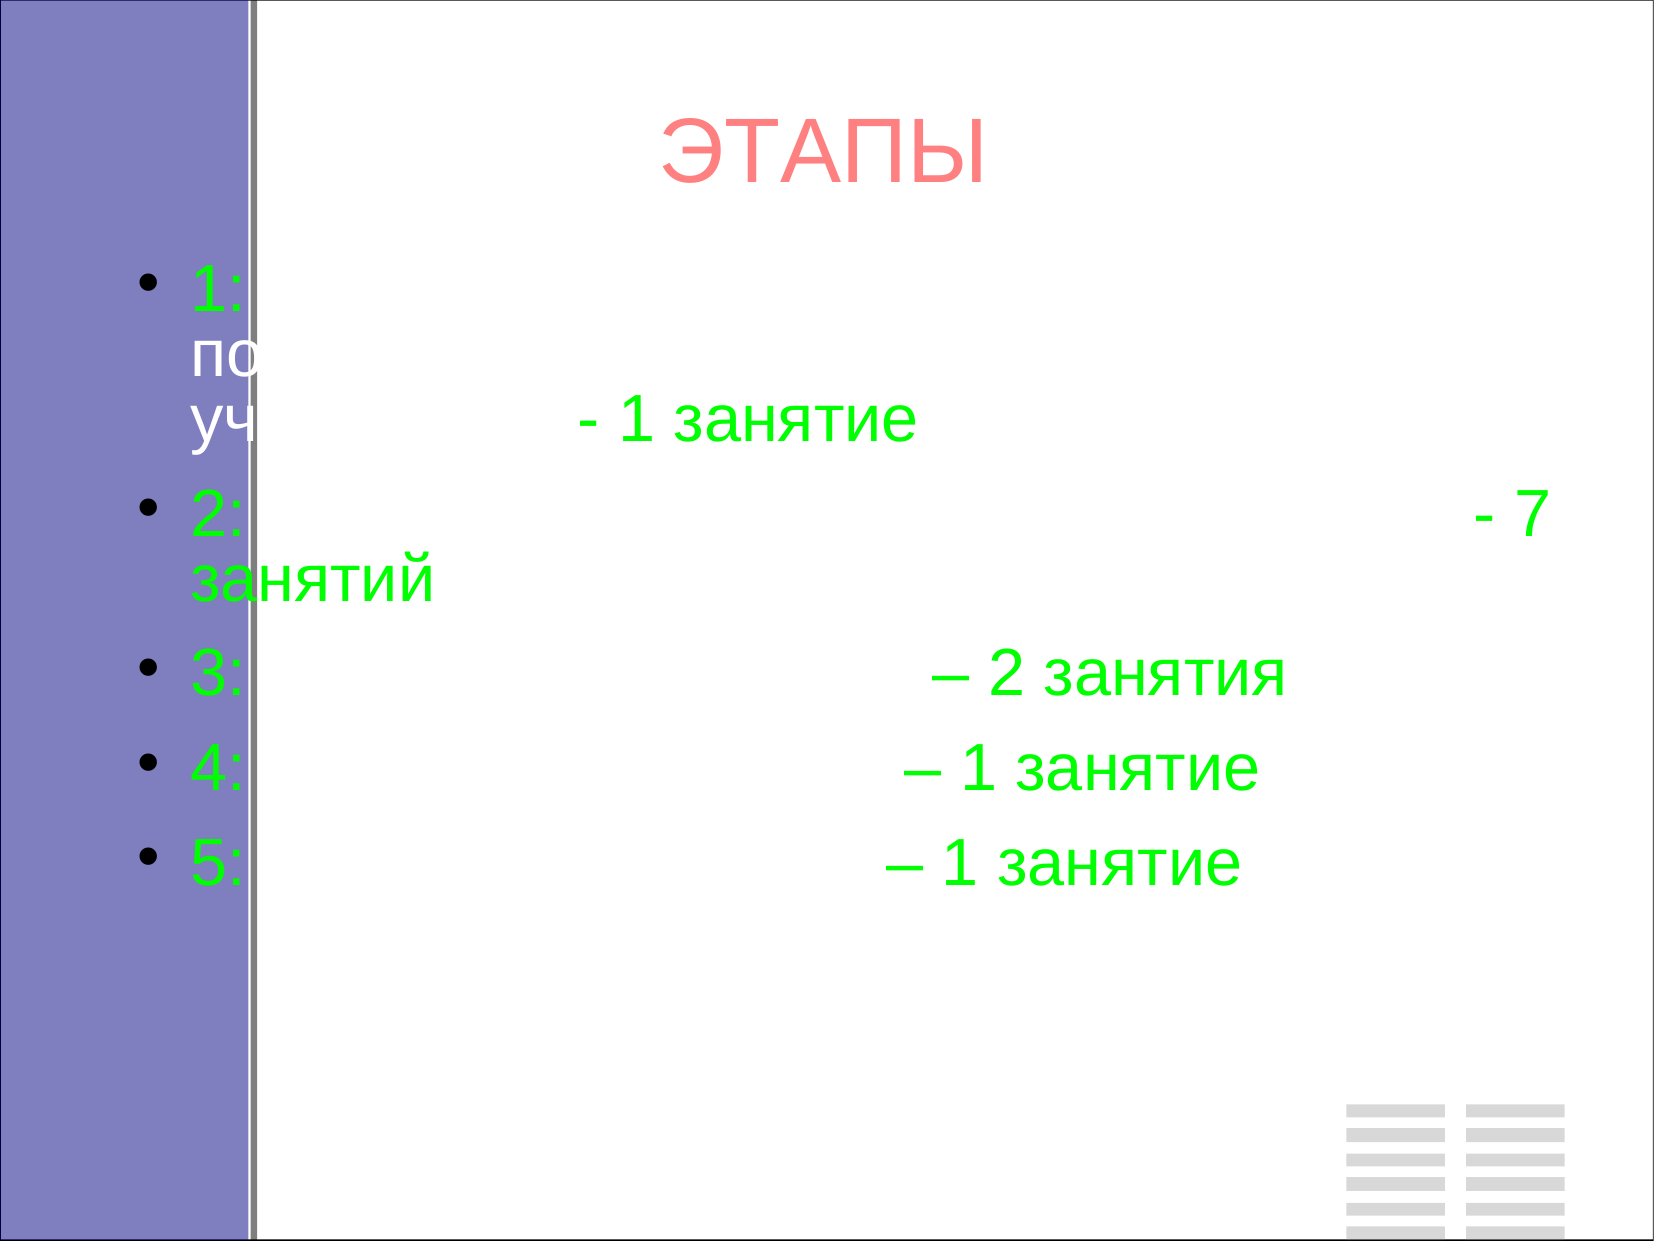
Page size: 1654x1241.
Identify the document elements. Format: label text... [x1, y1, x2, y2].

title ЭТАПЫ [118, 59, 1531, 252]
list 1: Осознание проблемной ситуации, постановка целей и выбор тем исследований учащимися - 1 занятие 2: Сбор и систематизация информации - 7 занятий 3: Защита презентаций – 2 занятия 4: Создание брошюры – 1 занятие 5: Подведение итогов – 1 занятие [119, 259, 1625, 1211]
